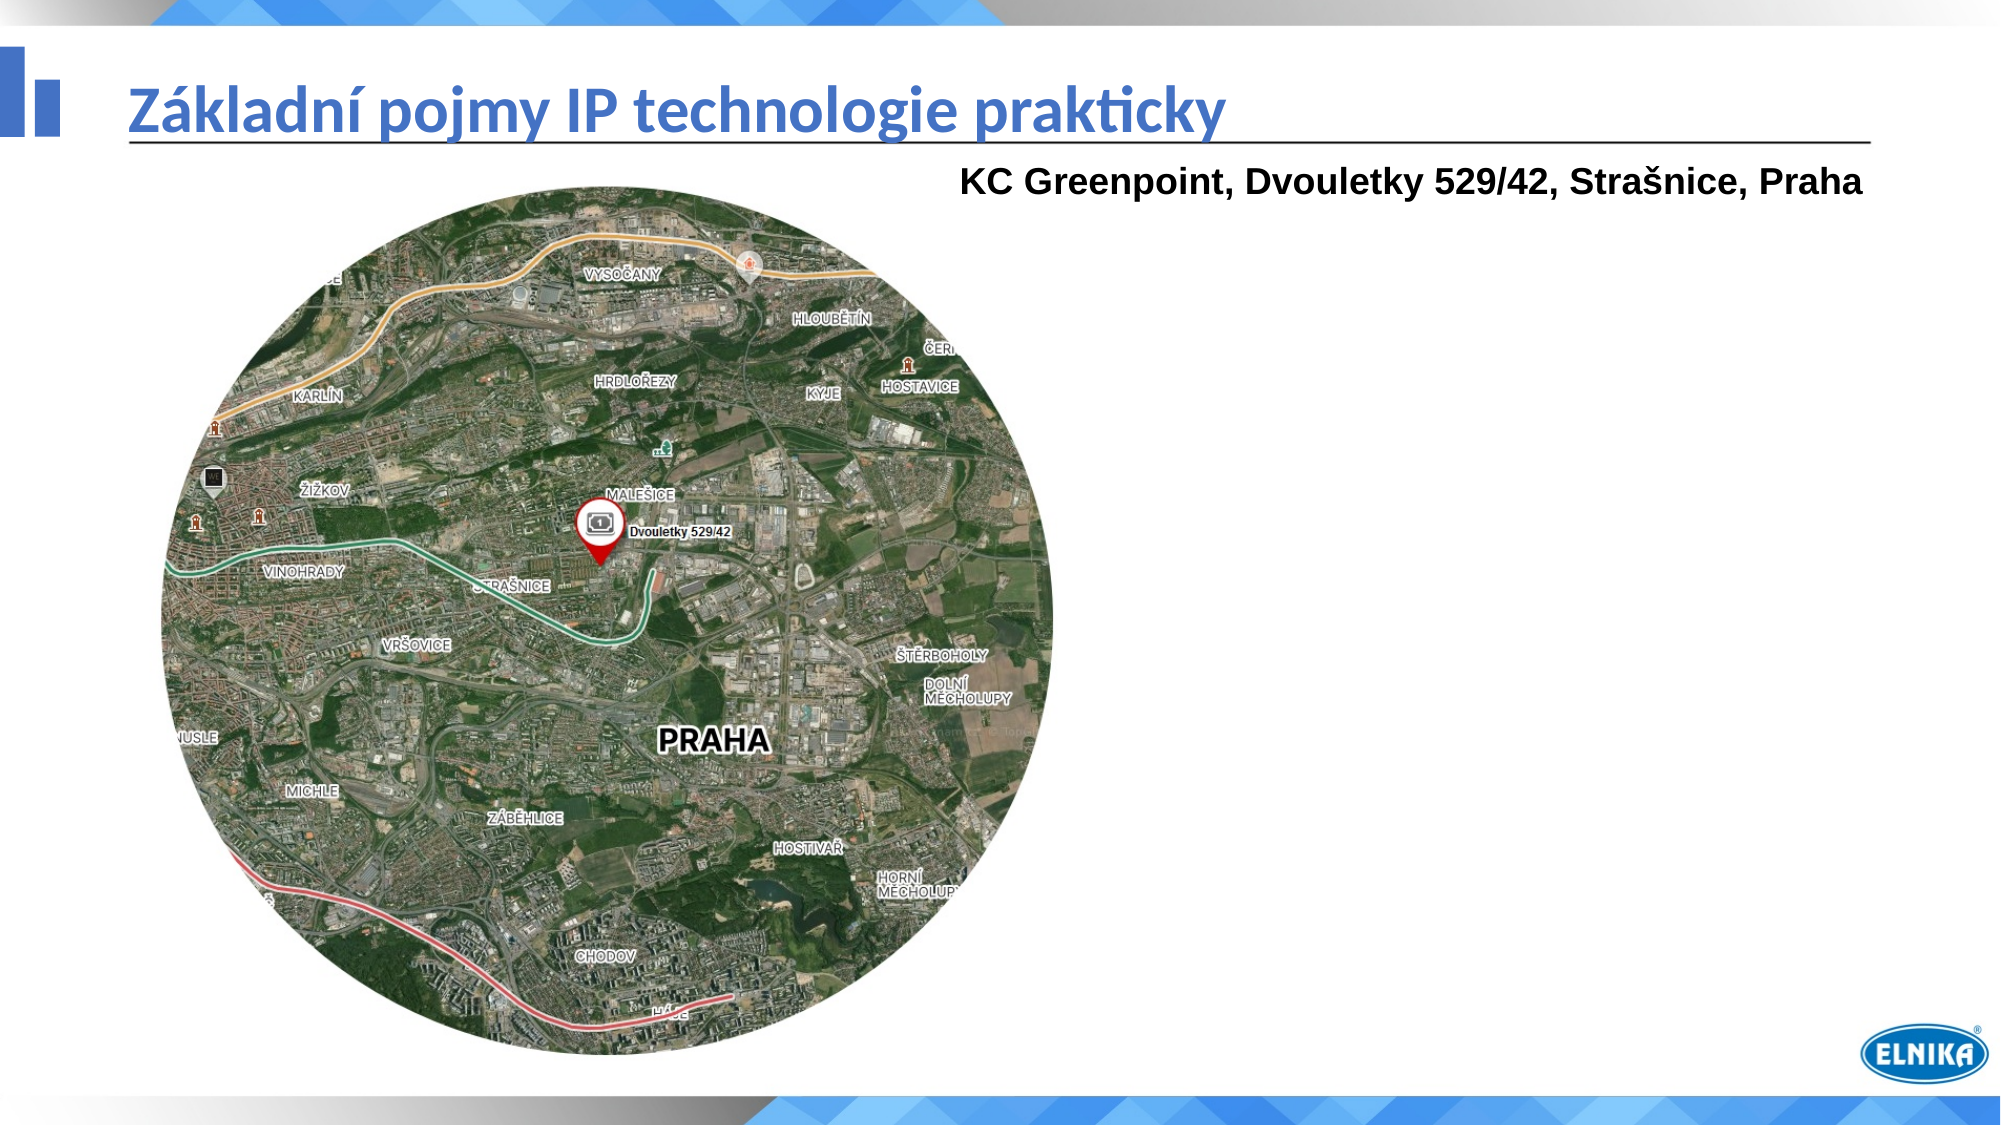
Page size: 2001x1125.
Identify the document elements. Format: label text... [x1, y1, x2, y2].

text_box Základní pojmy IP technologie prakticky [78, 58, 1270, 154]
text_box KC Greenpoint, Dvouletky 529/42, Strašnice, Praha [944, 153, 1920, 253]
picture [0, 0, 2001, 1125]
